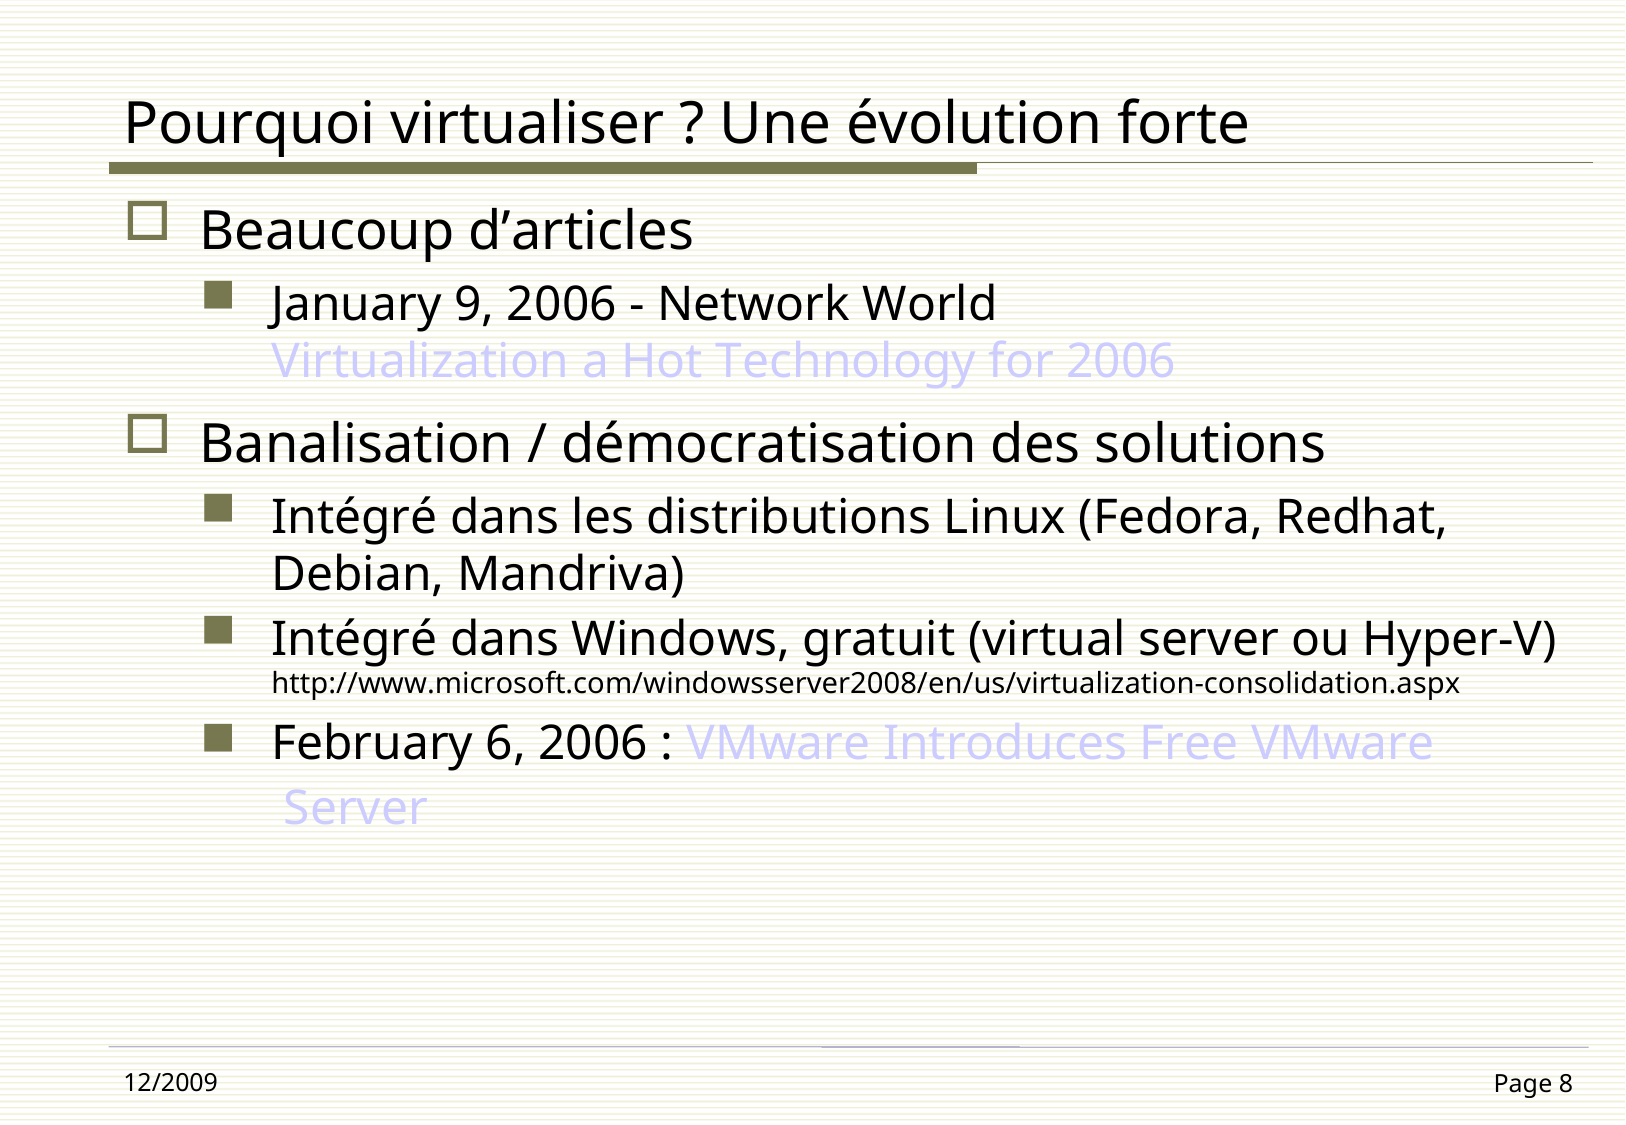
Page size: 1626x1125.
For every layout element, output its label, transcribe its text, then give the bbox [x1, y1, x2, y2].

title Pourquoi virtualiser ? Une évolution forte [108, 12, 1596, 163]
picture [0, 0, 1626, 1125]
list Beaucoup d’articles January 9, 2006 - Network World Virtualization a Hot Technology for 2006 Banalisation / démocratisation des solutions Intégré dans les distributions Linux (Fedora, Redhat, Debian, Mandriva)‏ Intégré dans Windows, gratuit (virtual server ou Hyper-V) http://www.microsoft.com/windowsserver2008/en/us/virtualization-consolidation.aspx February 6, 2006 : VMware Introduces Free VMware Server [108, 187, 1595, 1035]
